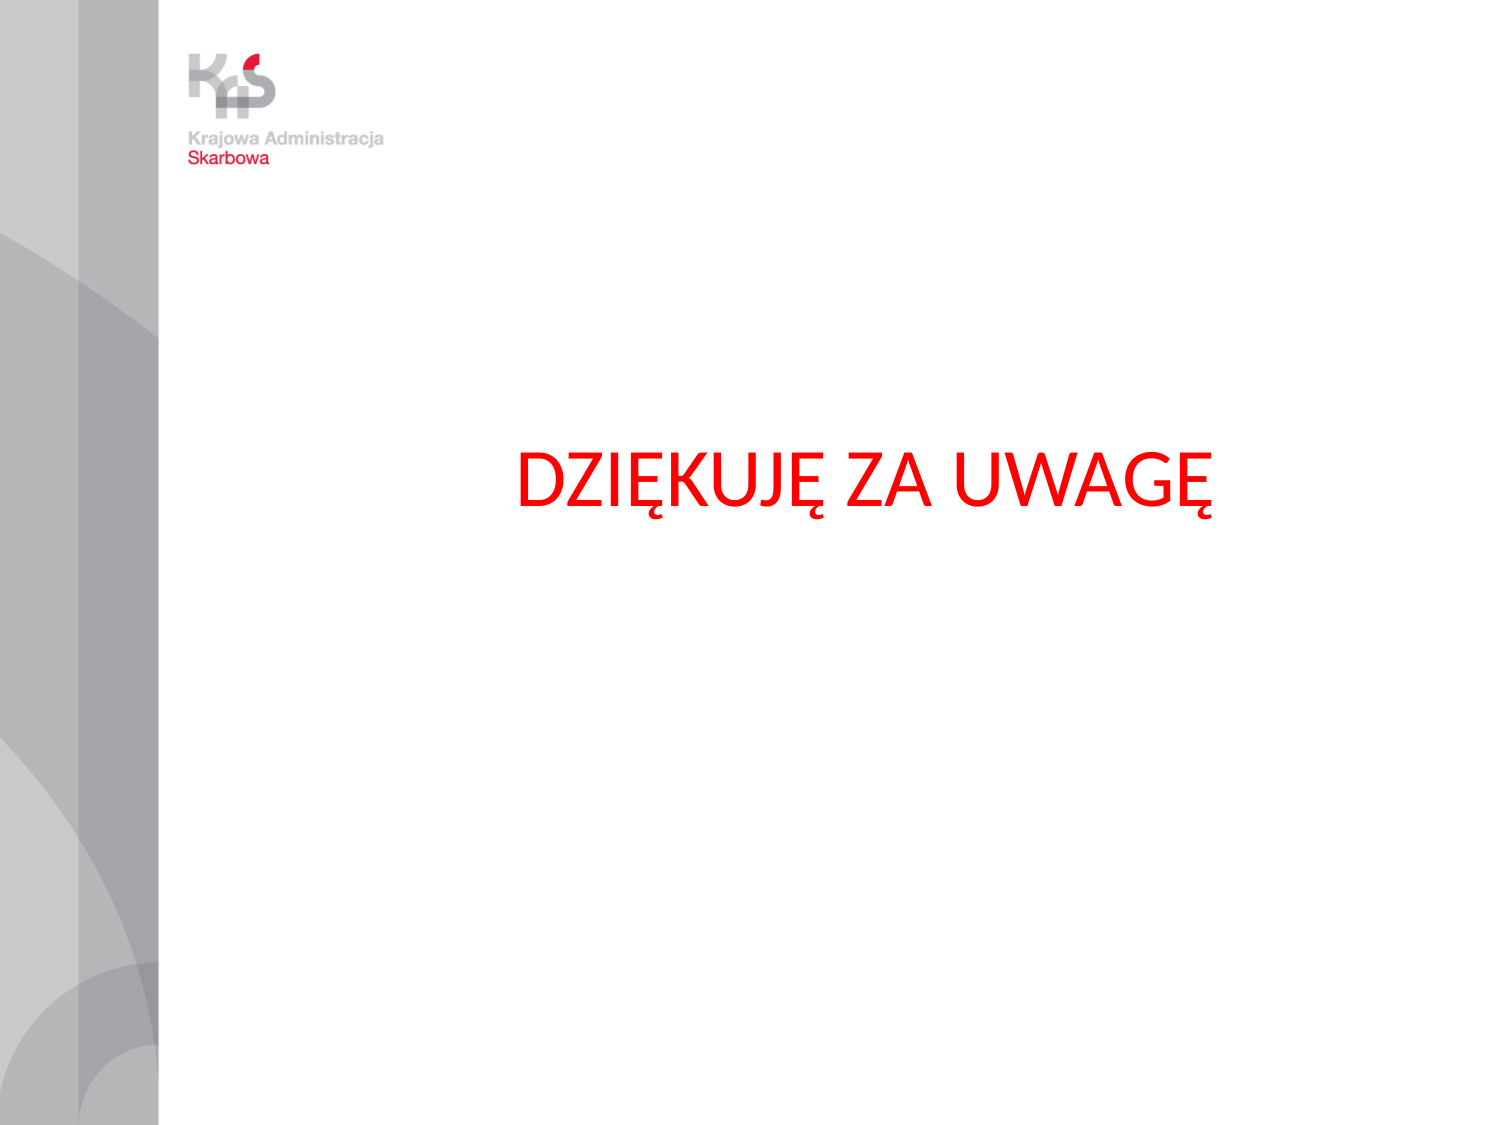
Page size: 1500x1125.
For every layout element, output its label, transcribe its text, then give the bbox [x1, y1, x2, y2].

text_box DZIĘKUJĘ ZA UWAGĘ [500, 416, 1250, 531]
picture [0, 0, 1500, 1125]
